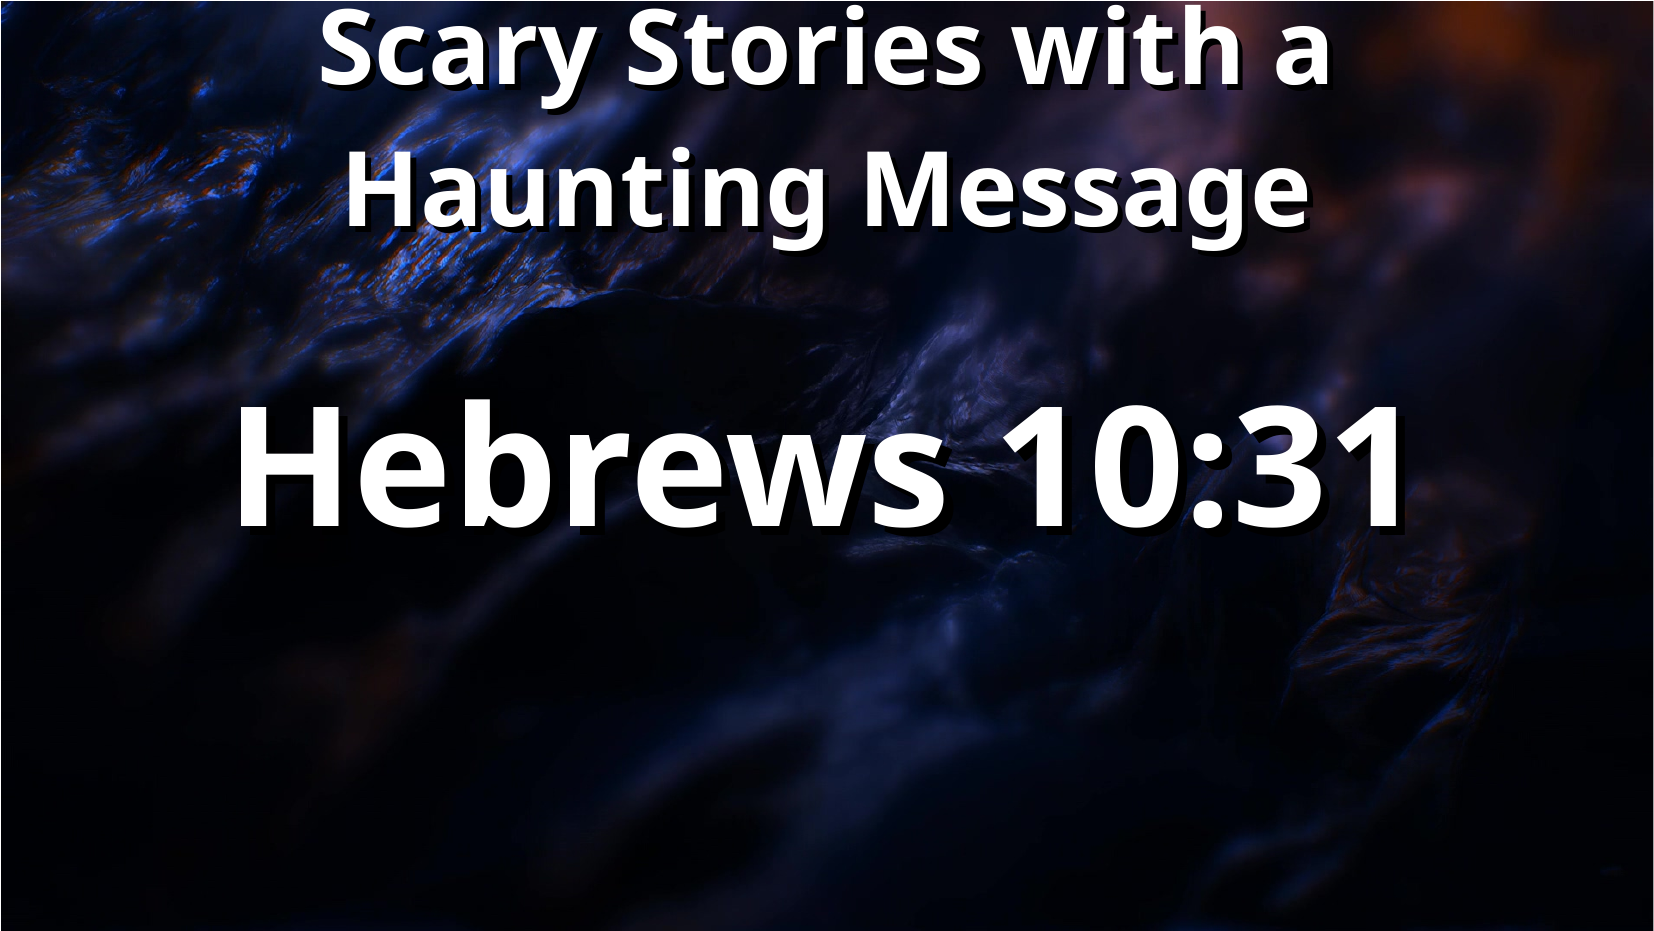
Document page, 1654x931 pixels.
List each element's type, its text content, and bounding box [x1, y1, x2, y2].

title Scary Stories with a Haunting Message [82, 37, 1571, 193]
picture [1, 1, 1654, 931]
subtitle Hebrews 10:31 [15, 217, 1636, 706]
